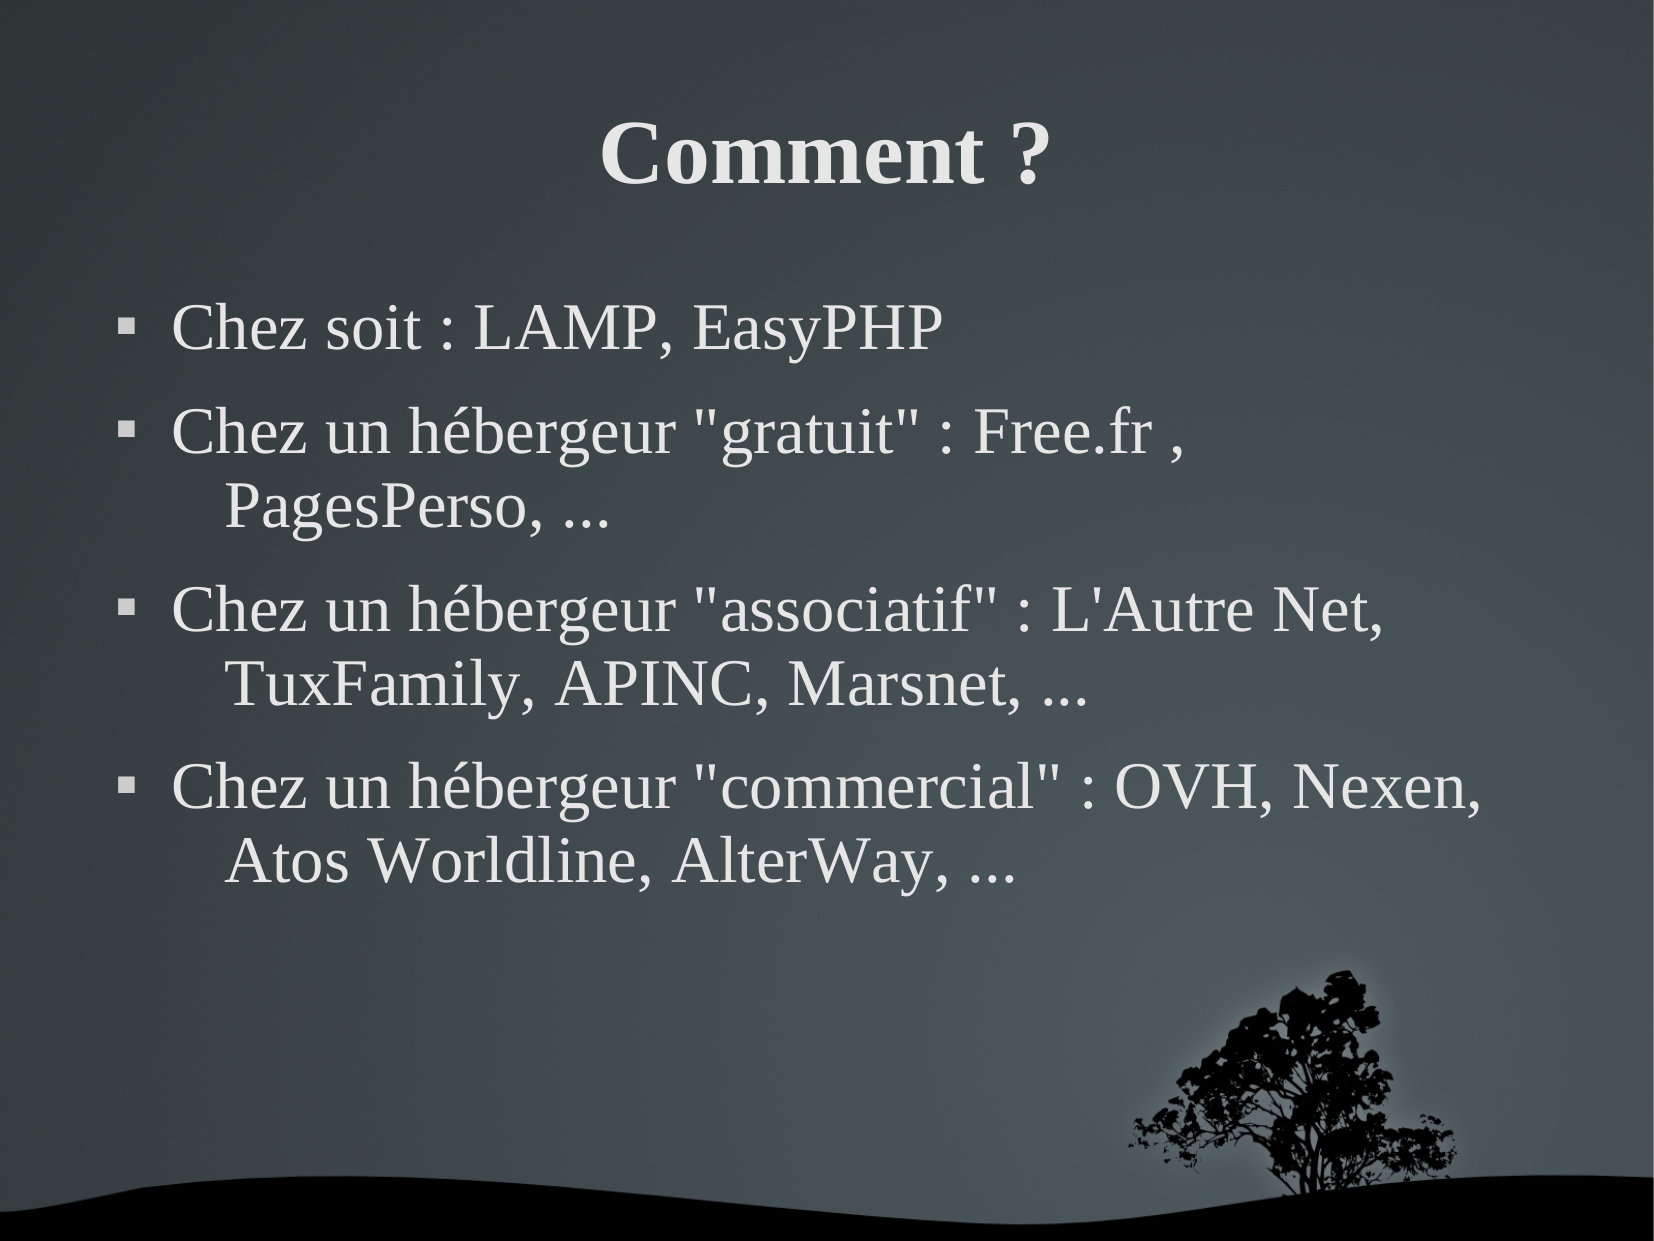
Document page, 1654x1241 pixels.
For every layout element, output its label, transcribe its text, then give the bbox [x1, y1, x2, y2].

picture [0, 0, 1654, 1241]
title Comment ? [82, 49, 1571, 257]
list Chez soit : LAMP, EasyPHP Chez un hébergeur "gratuit" : Free.fr , PagesPerso, ... Chez un hébergeur "associatif" : L'Autre Net, TuxFamily, APINC, Marsnet, ... Chez un hébergeur "commercial" : OVH, Nexen, Atos Worldline, AlterWay, ... [82, 290, 1571, 1109]
